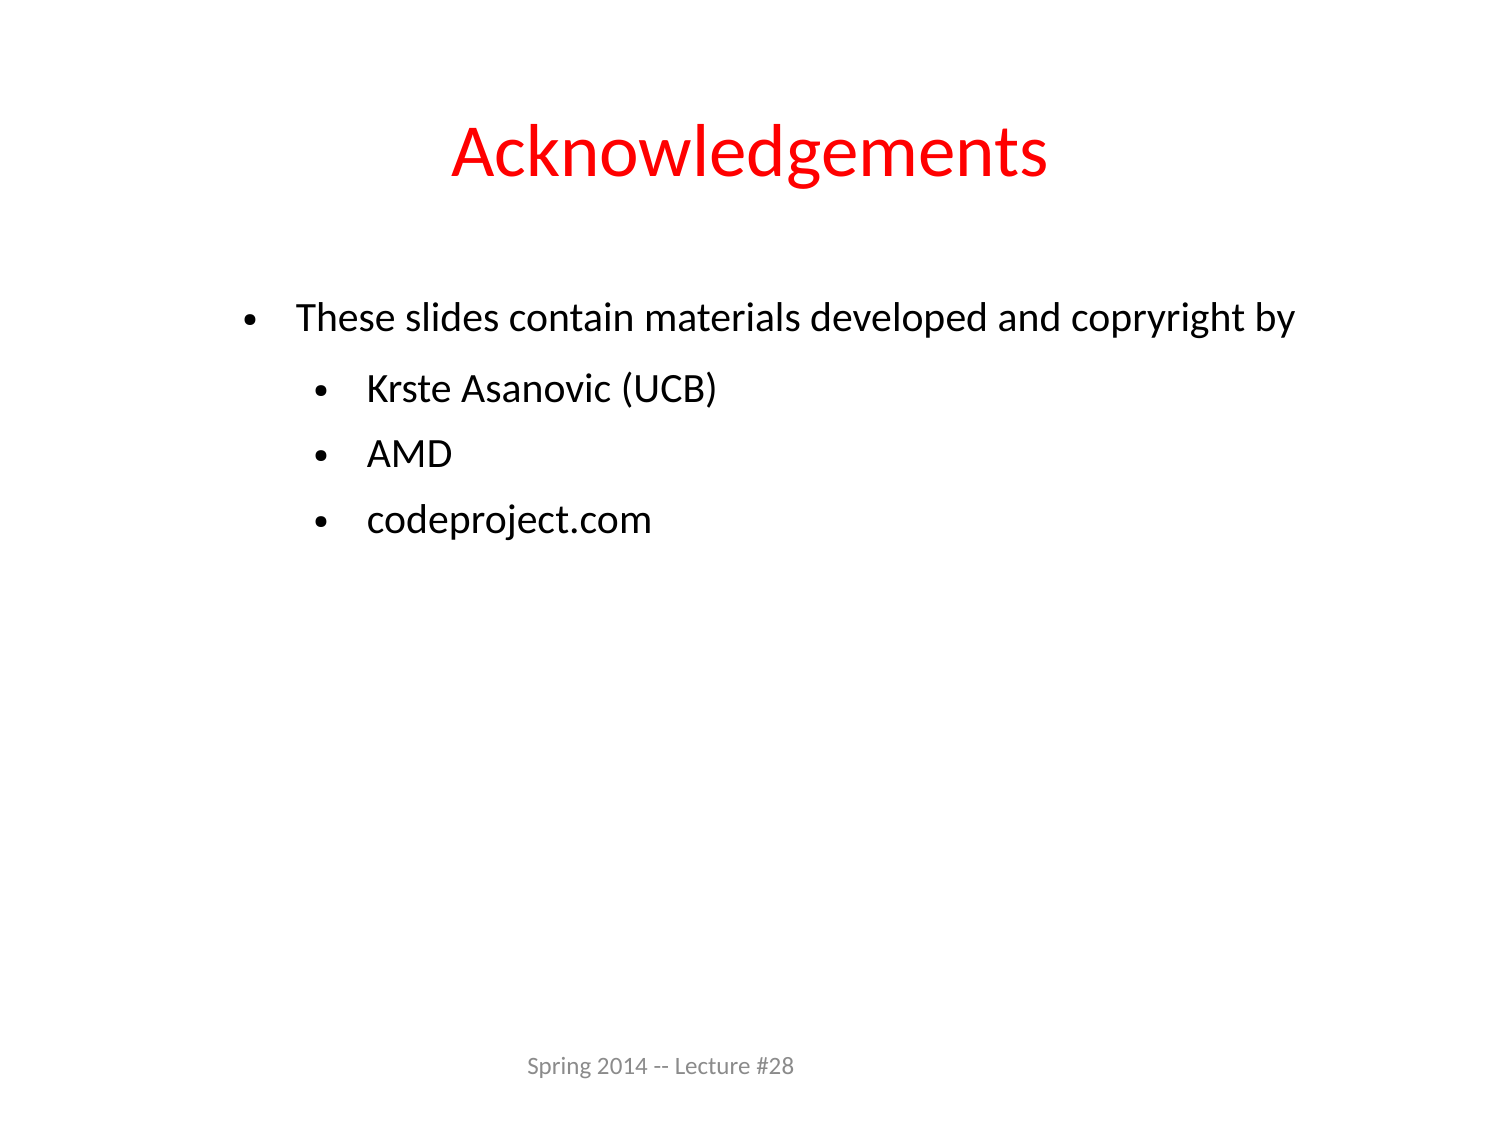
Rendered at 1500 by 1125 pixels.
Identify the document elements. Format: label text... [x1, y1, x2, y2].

title Acknowledgements [112, 37, 1388, 279]
list These slides contain materials developed and copryright by Krste Asanovic (UCB) AMD codeproject.com [225, 299, 1313, 1051]
